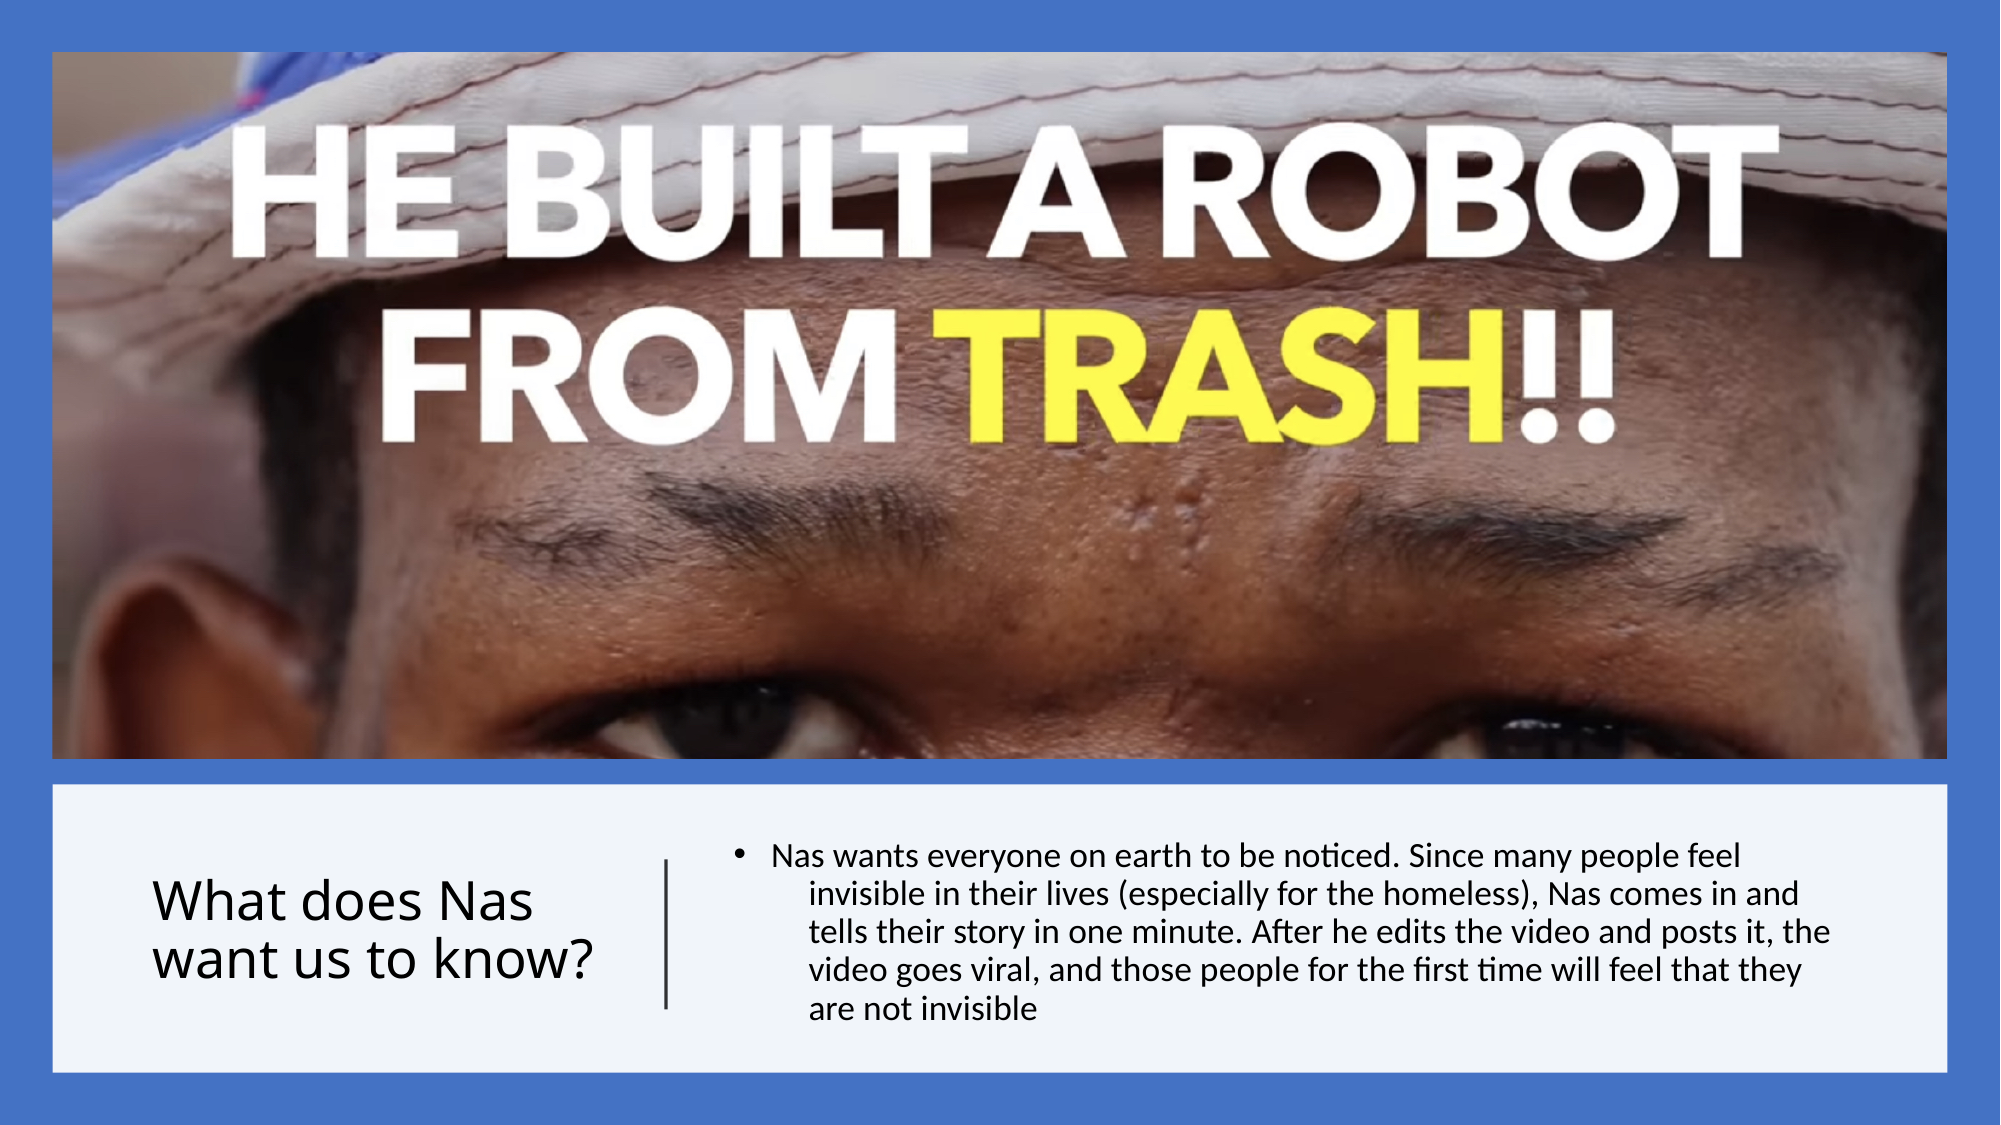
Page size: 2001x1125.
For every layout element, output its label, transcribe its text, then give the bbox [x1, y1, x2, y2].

list Nas wants everyone on earth to be noticed. Since many people feel invisible in their lives (especially for the homeless), Nas comes in and tells their story in one minute. After he edits the video and posts it, the video goes viral, and those people for the first time will feel that they are not invisible [718, 821, 1864, 1043]
picture [52, 52, 1947, 759]
text_box [0, 0, 2000, 1125]
title What does Nas want us to know? [138, 821, 612, 1043]
